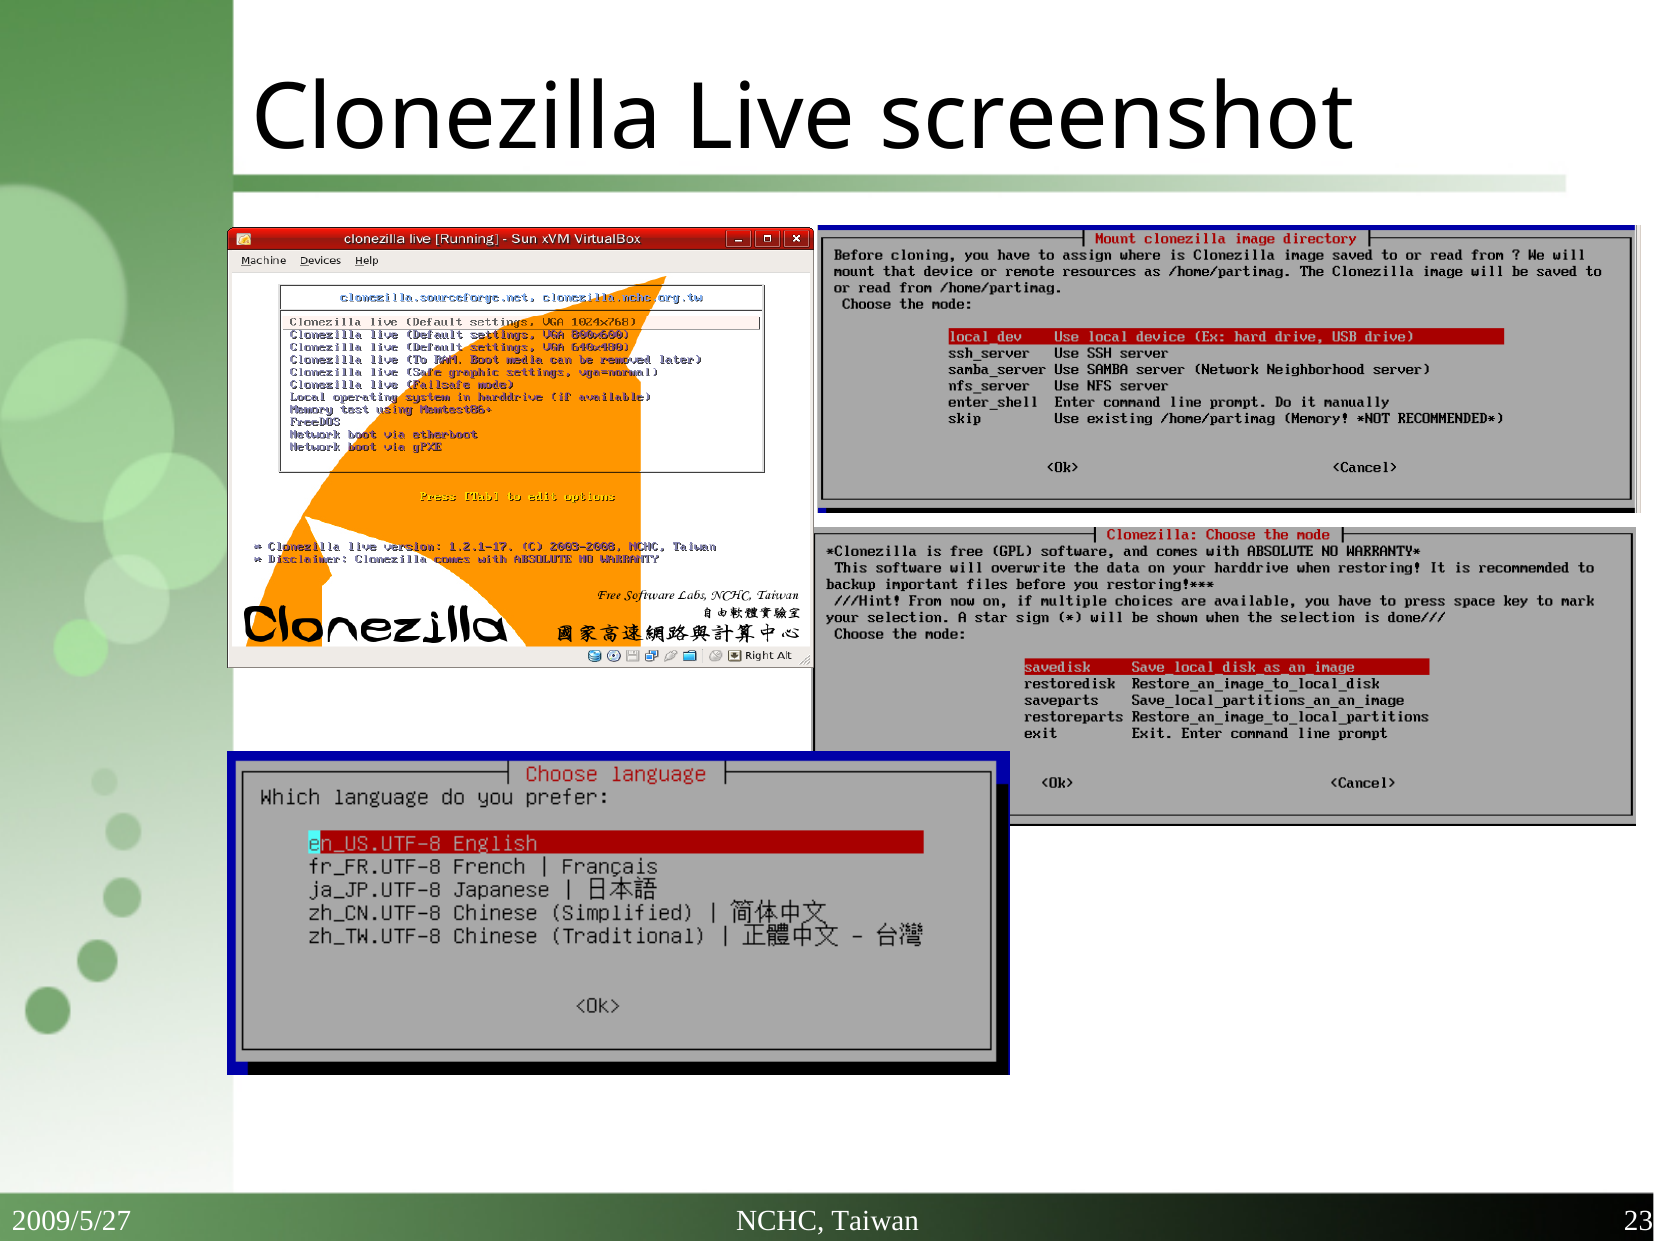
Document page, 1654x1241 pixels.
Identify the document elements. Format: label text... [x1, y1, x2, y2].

picture [0, 0, 1654, 1241]
title Clonezilla Live screenshot [236, 41, 1595, 185]
